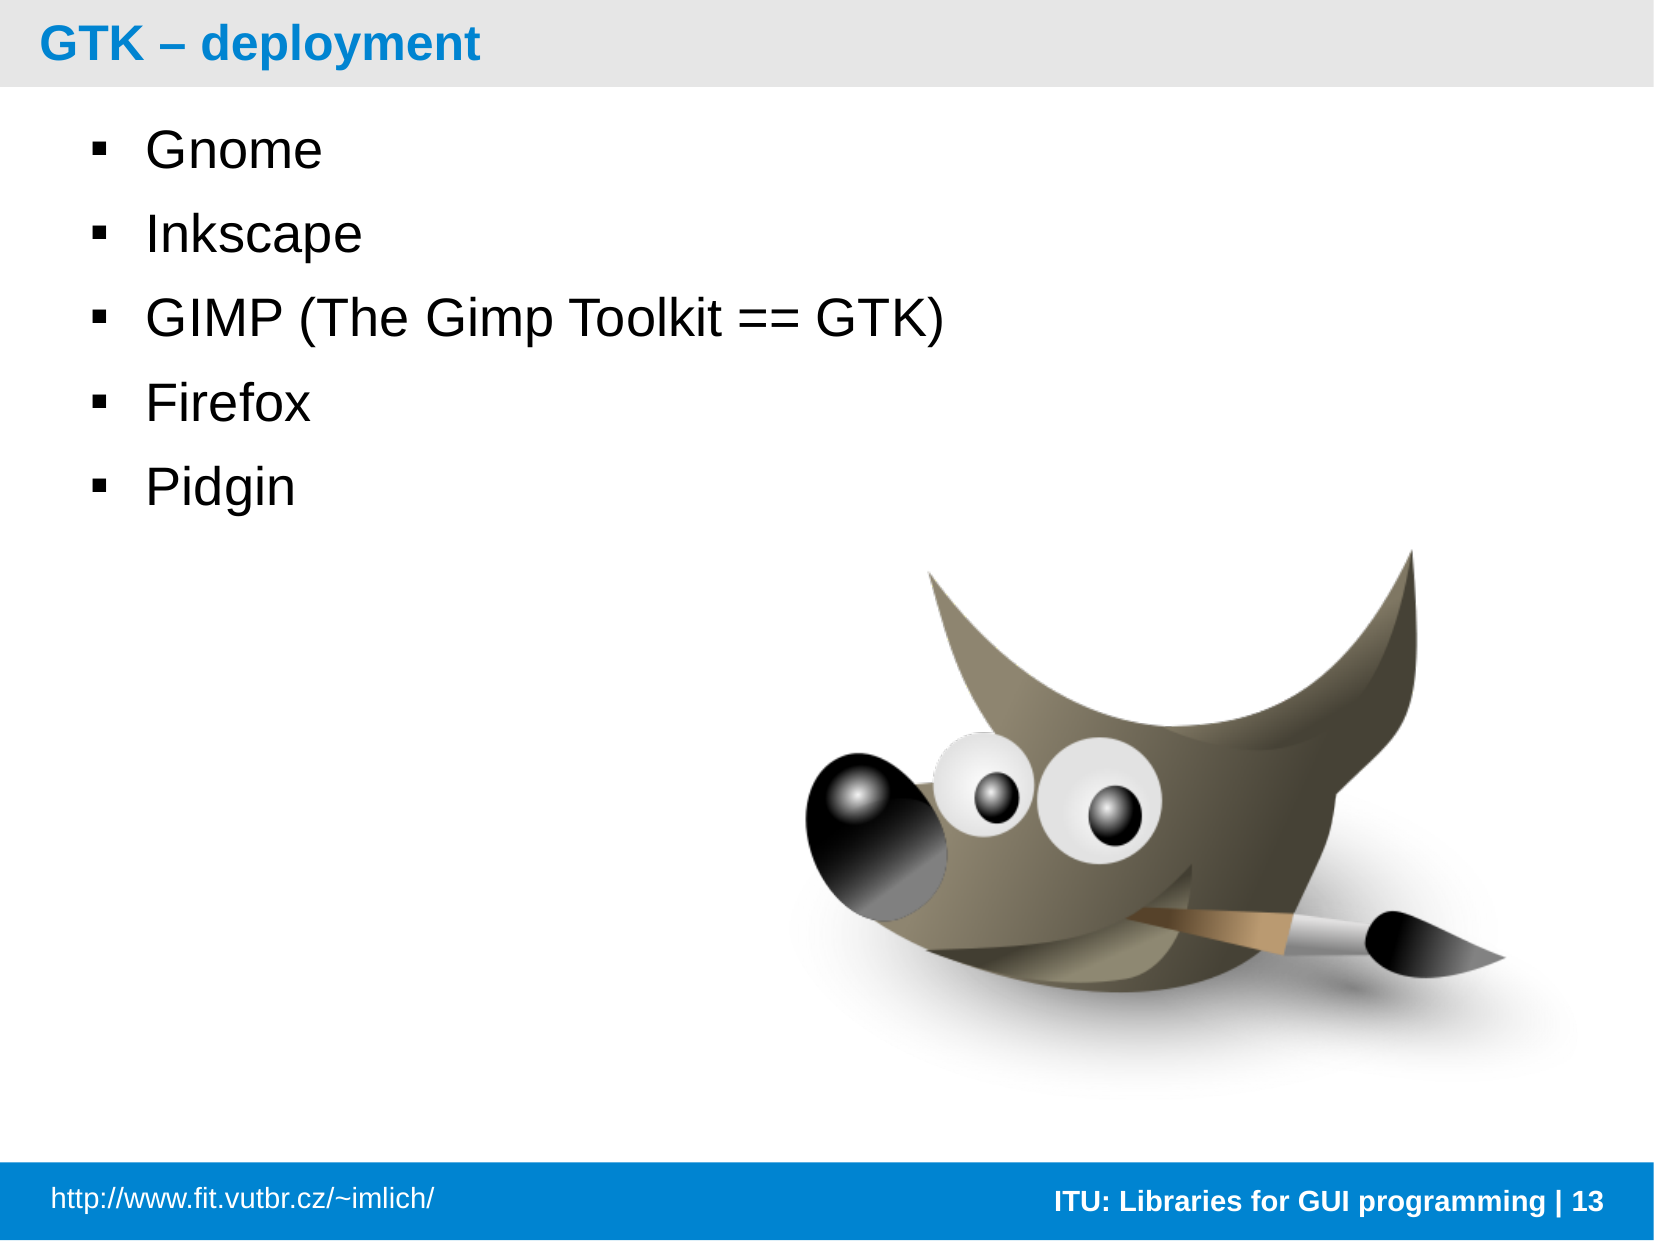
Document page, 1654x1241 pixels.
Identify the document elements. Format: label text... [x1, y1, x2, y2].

picture [762, 528, 1599, 1135]
list Gnome Inkscape GIMP (The Gimp Toolkit == GTK) Firefox Pidgin [75, 119, 1564, 1111]
title GTK – deployment [39, 11, 1615, 76]
